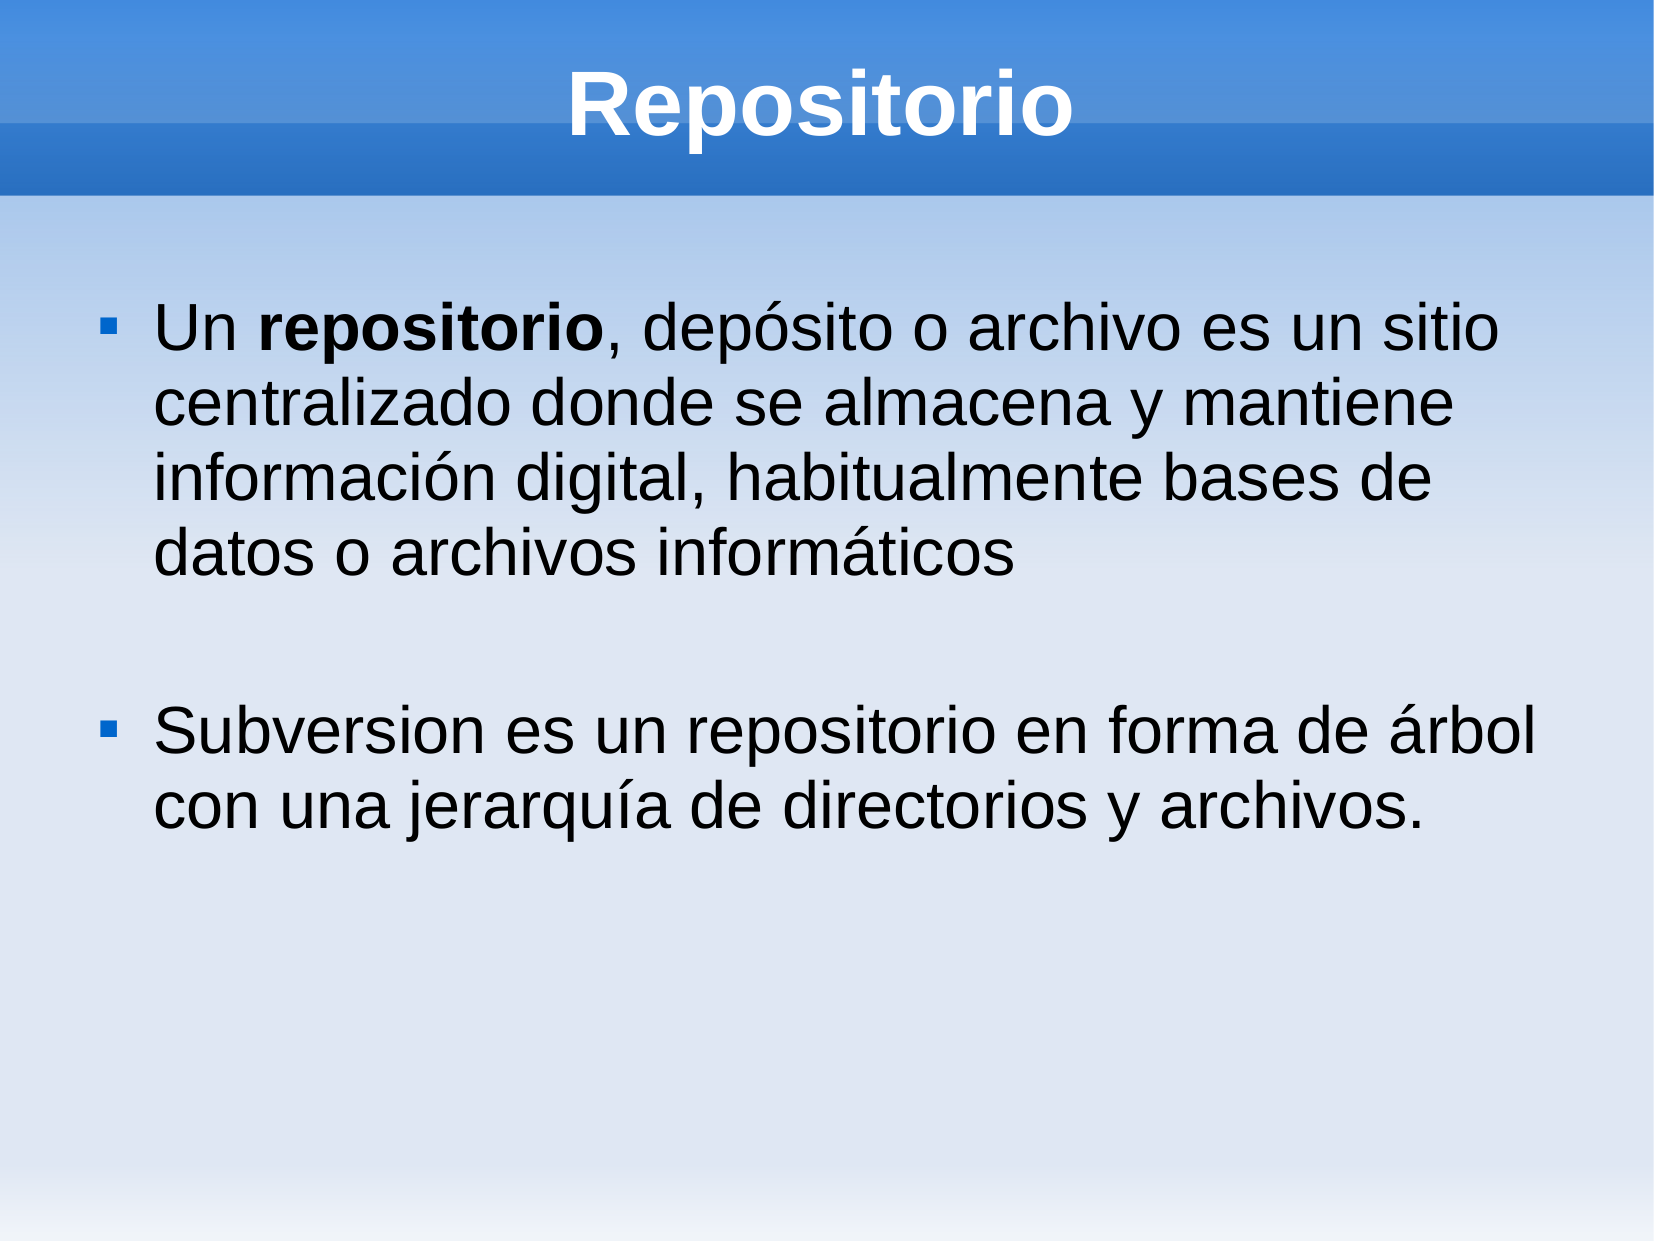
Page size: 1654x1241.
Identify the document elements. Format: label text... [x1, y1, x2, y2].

title Repositorio [76, 7, 1565, 200]
picture [0, 0, 1654, 1241]
list Un repositorio, depósito o archivo es un sitio centralizado donde se almacena y mantiene información digital, habitualmente bases de datos o archivos informáticos Subversion es un repositorio en forma de árbol con una jerarquía de directorios y archivos. [82, 290, 1571, 1094]
